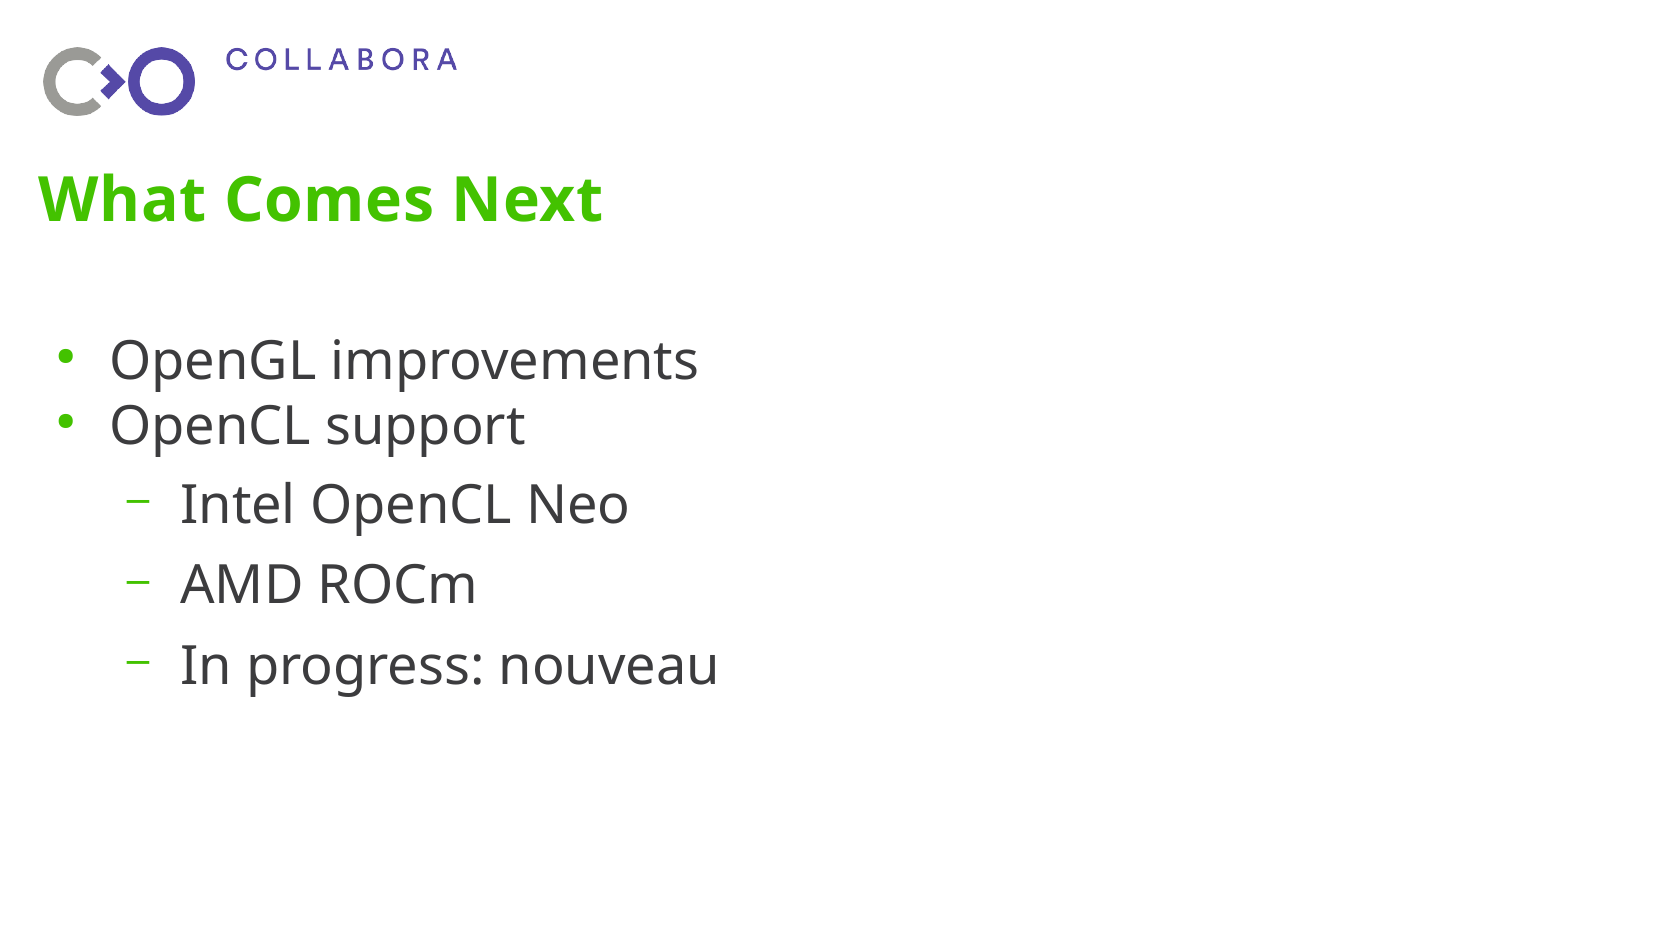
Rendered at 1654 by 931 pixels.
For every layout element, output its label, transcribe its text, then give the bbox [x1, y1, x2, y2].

list OpenGL improvements OpenCL support Intel OpenCL Neo AMD ROCm In progress: nouveau [38, 325, 1614, 581]
title What Comes Next [38, 159, 1614, 216]
picture [43, 47, 457, 116]
